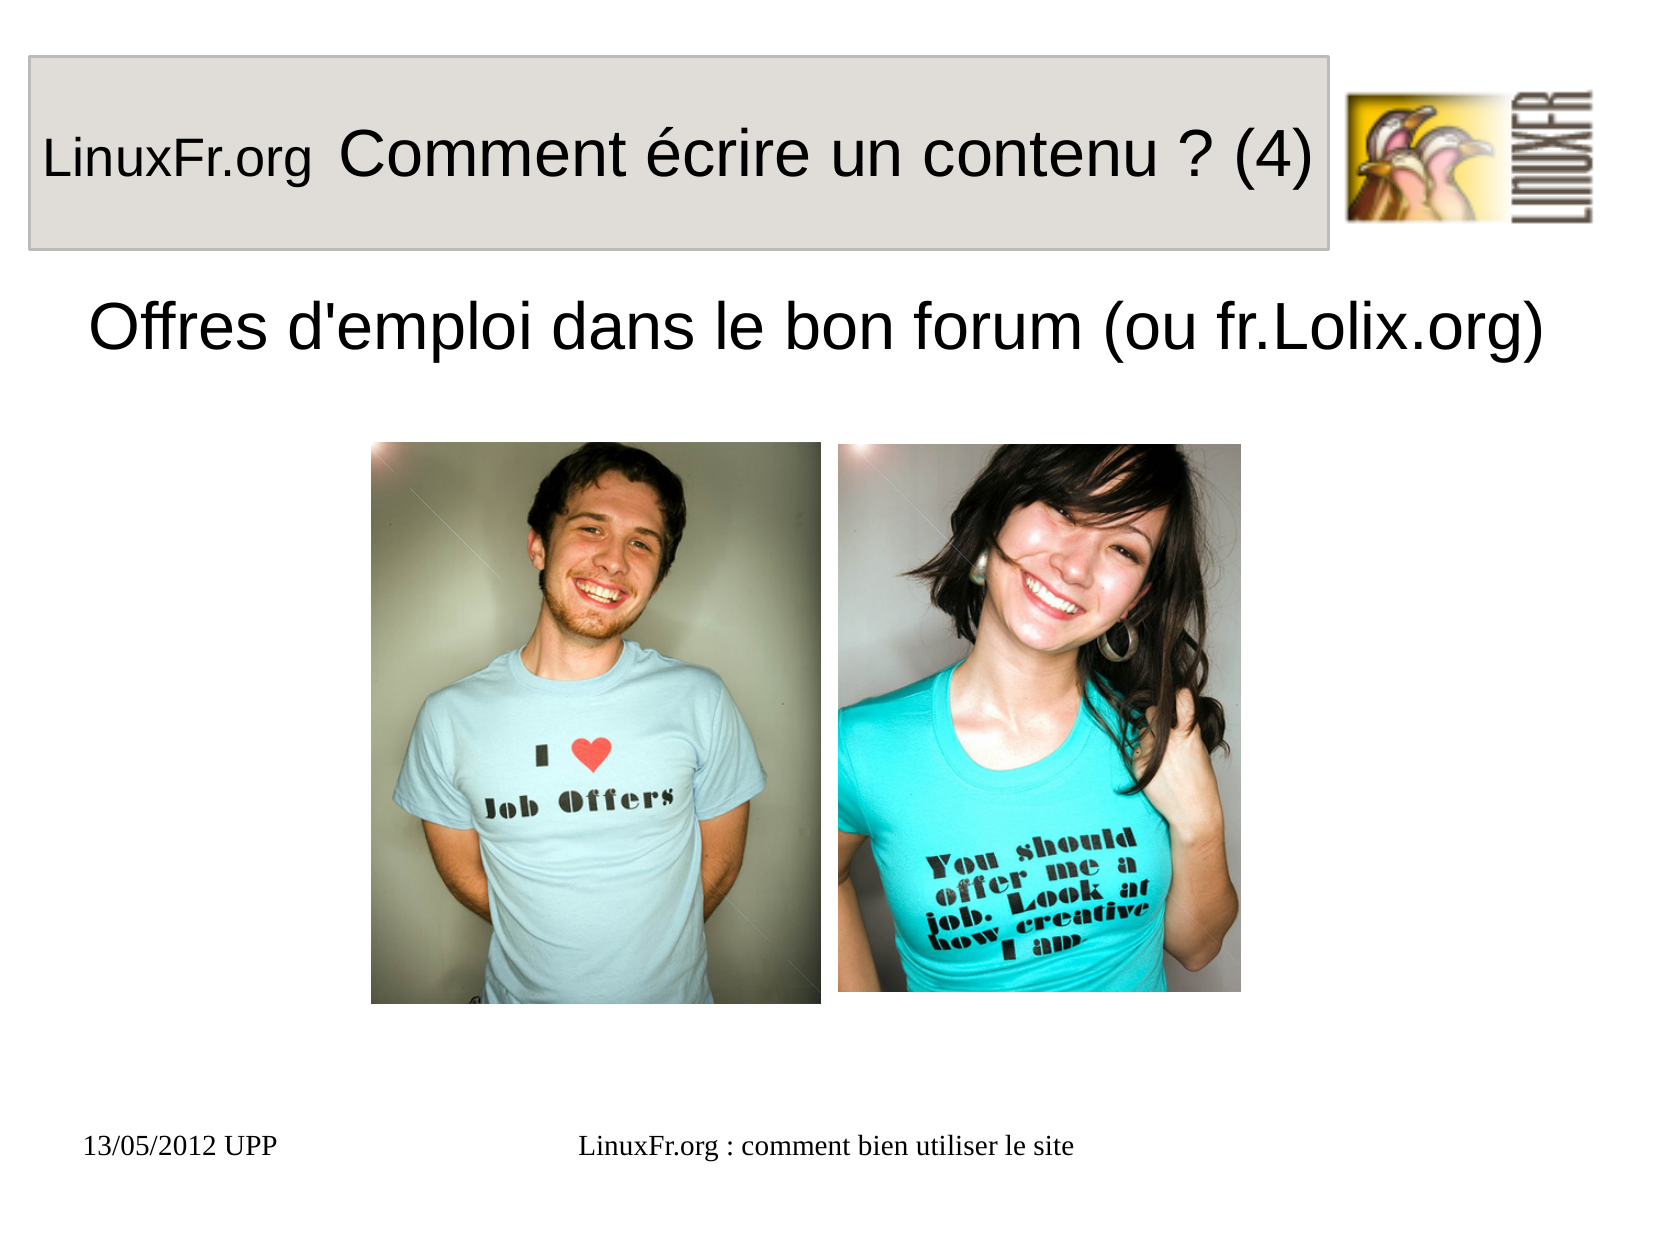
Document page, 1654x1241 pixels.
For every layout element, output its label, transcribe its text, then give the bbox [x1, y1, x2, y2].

picture [838, 444, 1241, 992]
subtitle Offres d'emploi dans le bon forum (ou fr.Lolix.org) [88, 288, 1577, 1093]
picture [1341, 88, 1601, 229]
picture [371, 442, 821, 1004]
title LinuxFr.org Comment écrire un contenu ? (4) [29, 56, 1329, 250]
